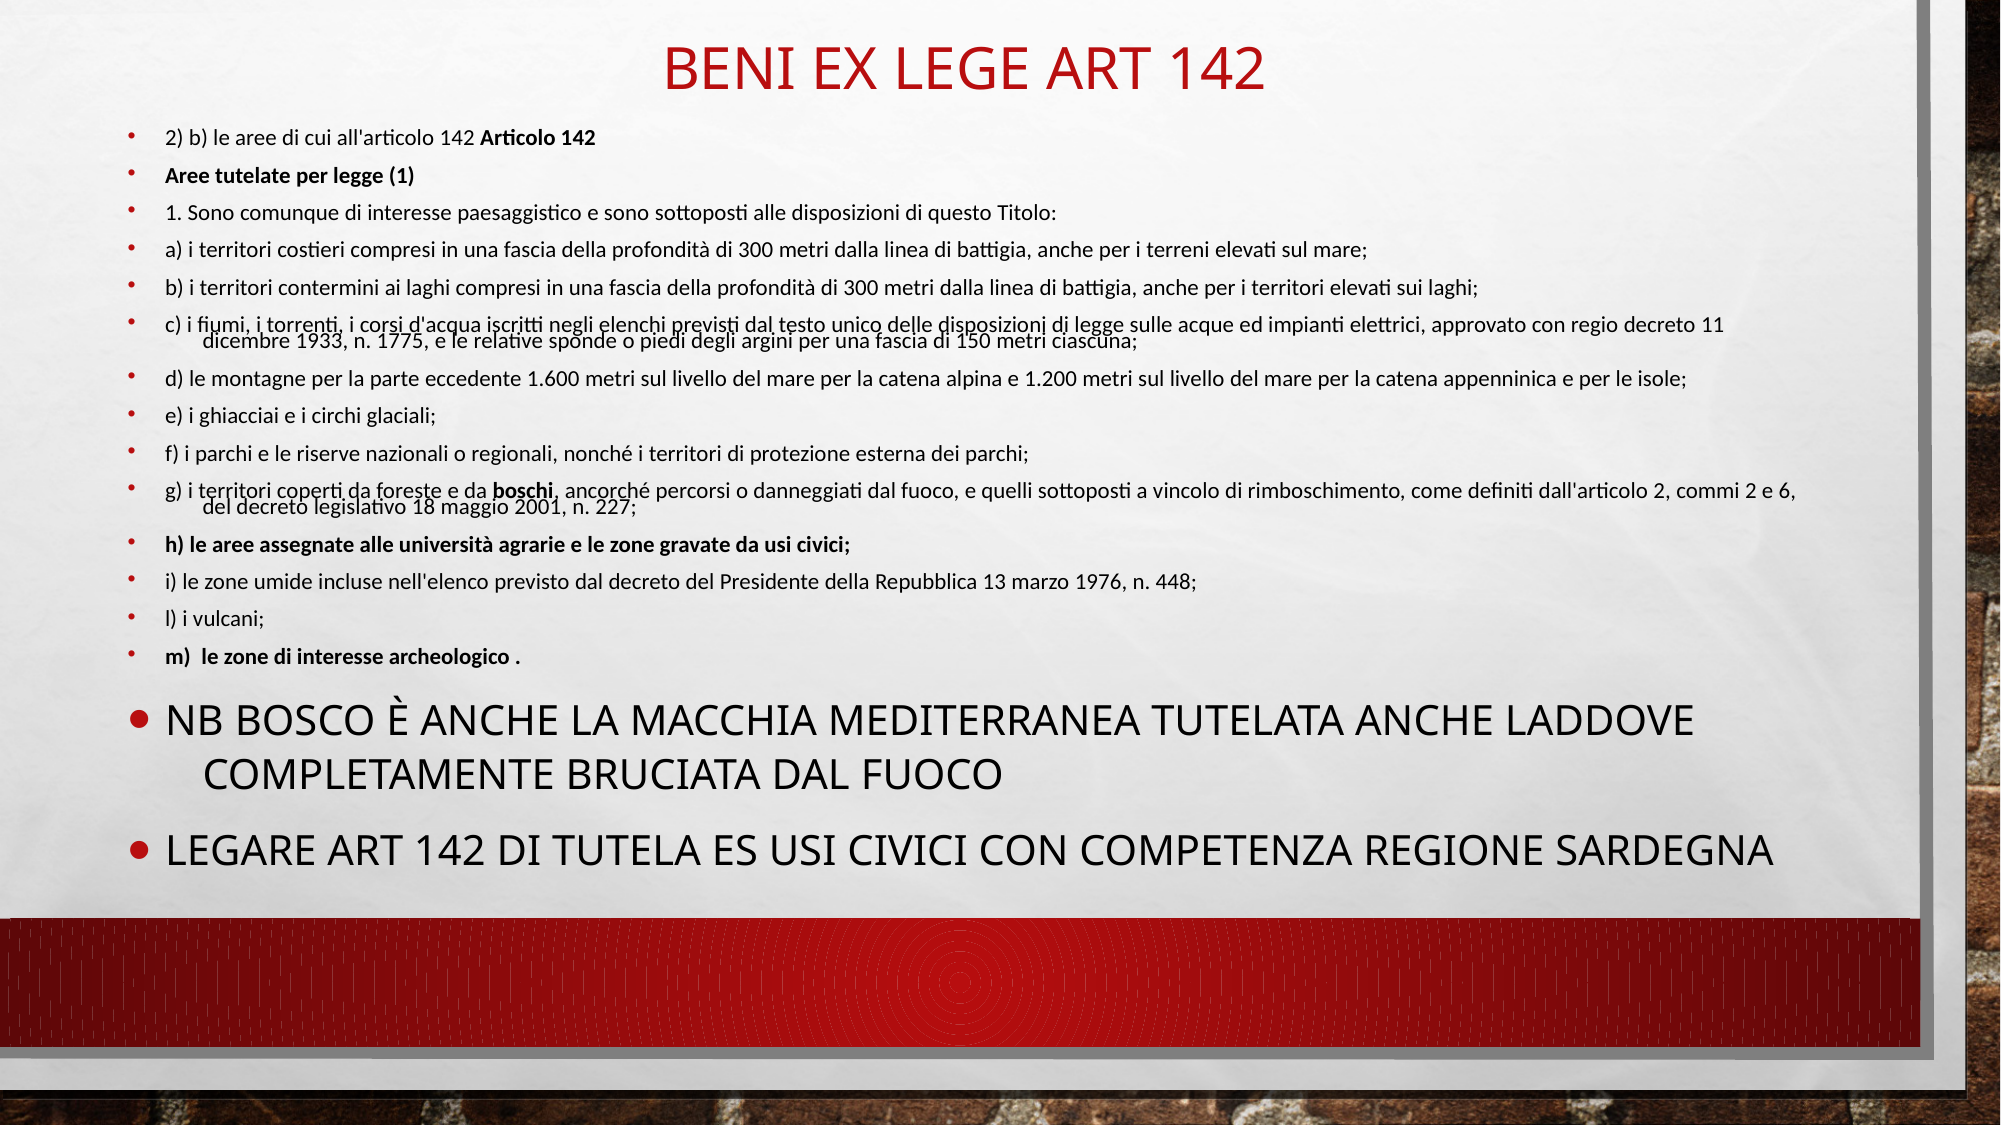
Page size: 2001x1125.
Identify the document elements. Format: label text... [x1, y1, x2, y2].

list 2) b) le aree di cui all'articolo 142 Articolo 142 Aree tutelate per legge (1) 1. Sono comunque di interesse paesaggistico e sono sottoposti alle disposizioni di questo Titolo: a) i territori costieri compresi in una fascia della profondità di 300 metri dalla linea di battigia, anche per i terreni elevati sul mare; b) i territori contermini ai laghi compresi in una fascia della profondità di 300 metri dalla linea di battigia, anche per i territori elevati sui laghi; c) i fiumi, i torrenti, i corsi d'acqua iscritti negli elenchi previsti dal testo unico delle disposizioni di legge sulle acque ed impianti elettrici, approvato con regio decreto 11 dicembre 1933, n. 1775, e le relative sponde o piedi degli argini per una fascia di 150 metri ciascuna; d) le montagne per la parte eccedente 1.600 metri sul livello del mare per la catena alpina e 1.200 metri sul livello del mare per la catena appenninica e per le isole; e) i ghiacciai e i circhi glaciali; f) i parchi e le riserve nazionali o regionali, nonché i territori di protezione esterna dei parchi; g) i territori coperti da foreste e da boschi, ancorché percorsi o danneggiati dal fuoco, e quelli sottoposti a vincolo di rimboschimento, come definiti dall'articolo 2, commi 2 e 6, del decreto legislativo 18 maggio 2001, n. 227; h) le aree assegnate alle università agrarie e le zone gravate da usi civici; i) le zone umide incluse nell'elenco previsto dal decreto del Presidente della Repubblica 13 marzo 1976, n. 448; l) i vulcani; m) le zone di interesse archeologico . NB bosco è anche la macchia mediterranea tutelata anche laddove completamente bruciata dal fuoco Legare art 142 di tutela es usi civici con competenza regione sardegna [112, 125, 1818, 882]
title Beni ex lege art 142 [112, 16, 1819, 126]
